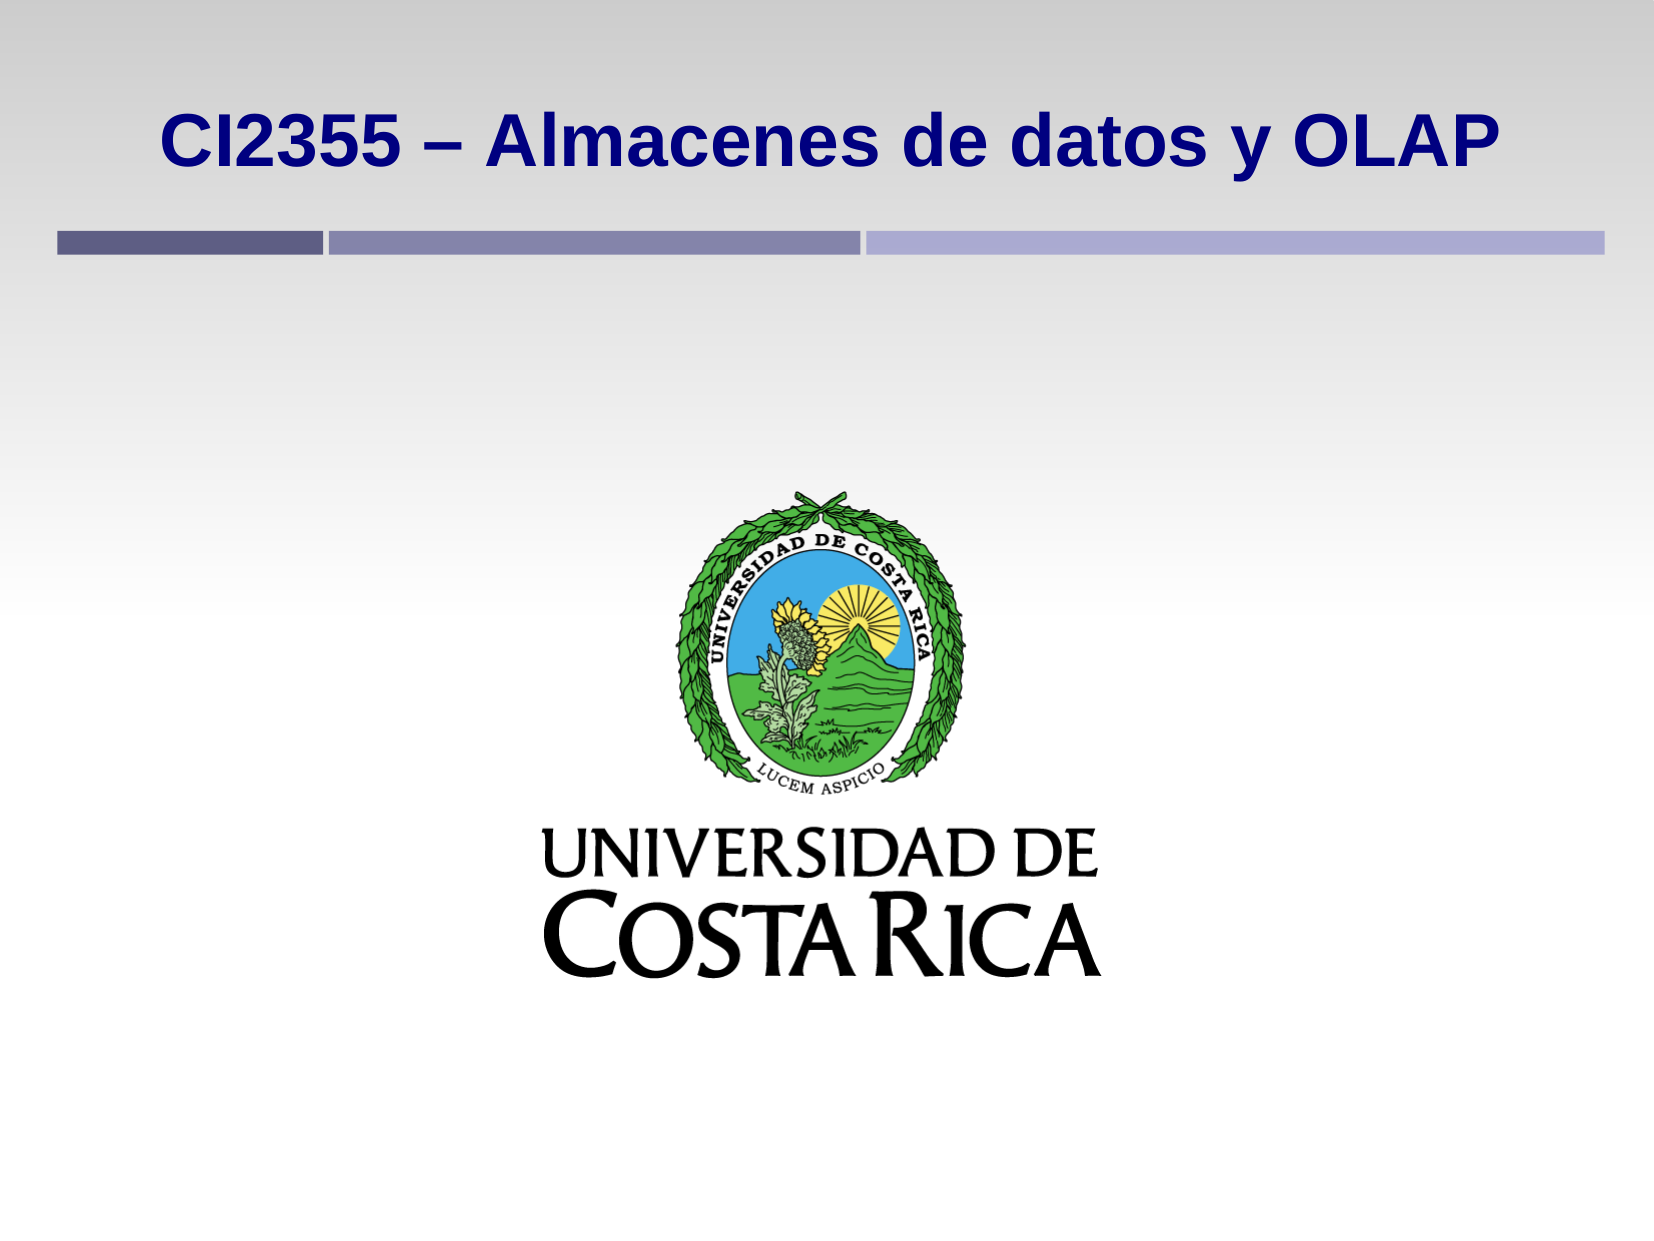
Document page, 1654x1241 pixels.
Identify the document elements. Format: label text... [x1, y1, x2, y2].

title CI2355 – Almacenes de datos y OLAP [86, 55, 1576, 226]
picture [536, 487, 1111, 986]
